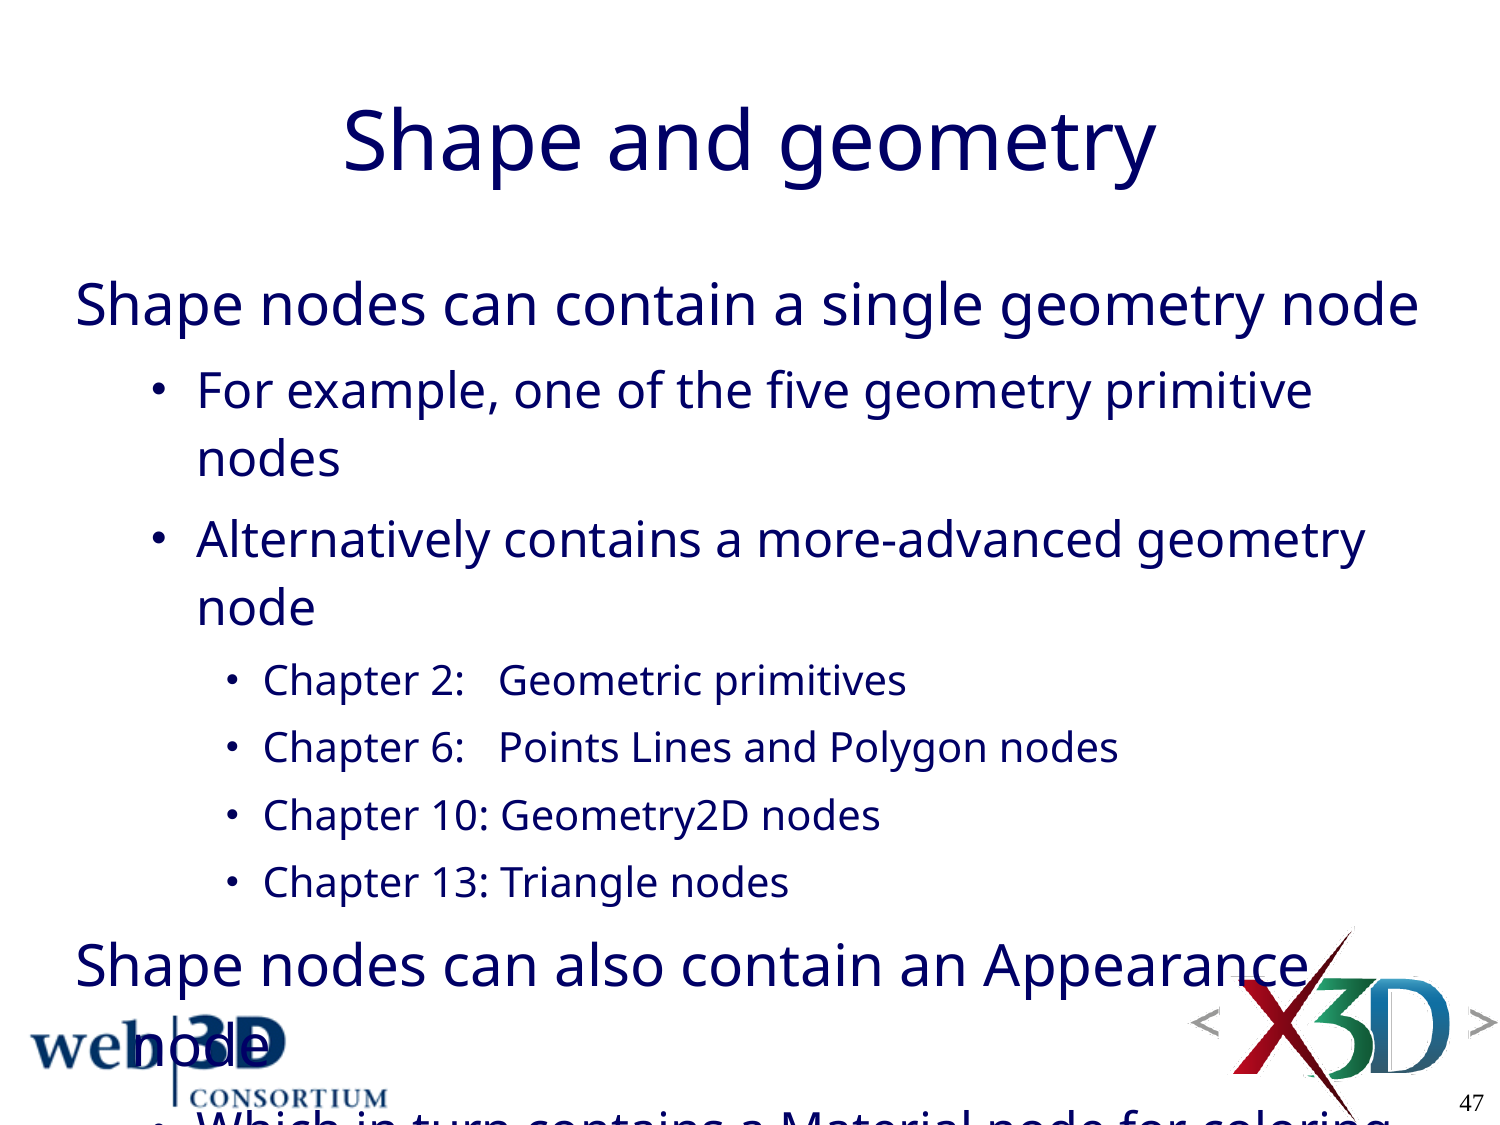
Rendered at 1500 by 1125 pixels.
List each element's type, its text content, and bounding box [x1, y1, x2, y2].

picture [12, 998, 413, 1118]
picture [1187, 926, 1500, 1125]
list Shape nodes can contain a single geometry node For example, one of the five geometry primitive nodes Alternatively contains a more-advanced geometry node Chapter 2: Geometric primitives Chapter 6: Points Lines and Polygon nodes Chapter 10: Geometry2D nodes Chapter 13: Triangle nodes Shape nodes can also contain an Appearance node Which in turn contains a Material node for coloring Covered in Chapter 3 [75, 263, 1425, 991]
title Shape and geometry [112, 44, 1388, 232]
